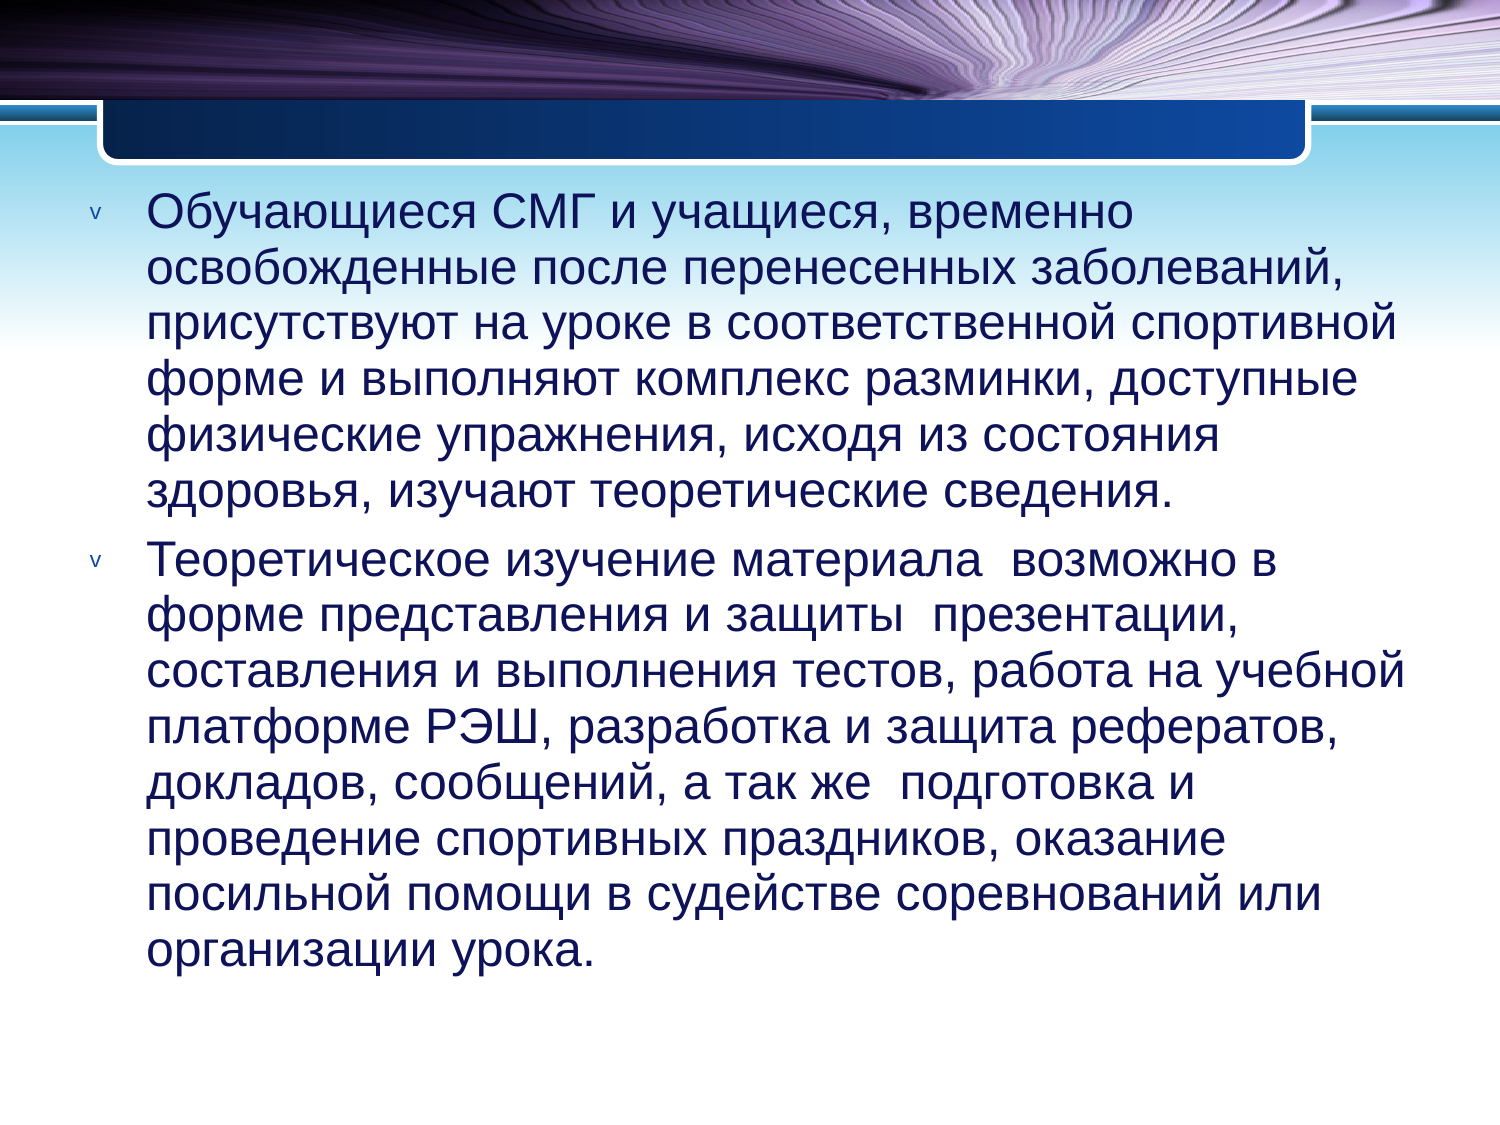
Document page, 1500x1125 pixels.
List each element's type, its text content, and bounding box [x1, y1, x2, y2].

picture [0, 0, 1500, 100]
list Обучающиеся СМГ и учащиеся, временно освобожденные после перенесенных заболеваний, присутствуют на уроке в соответственной спортивной форме и выполняют комплекс разминки, доступные физические упражнения, исходя из состояния здоровья, изучают теоретические сведения. Теоретическое изучение материала возможно в форме представления и защиты презентации, составления и выполнения тестов, работа на учебной платформе РЭШ, разработка и защита рефератов, докладов, сообщений, а так же подготовка и проведение спортивных праздников, оказание посильной помощи в судействе соревнований или организации урока. [75, 175, 1425, 1038]
